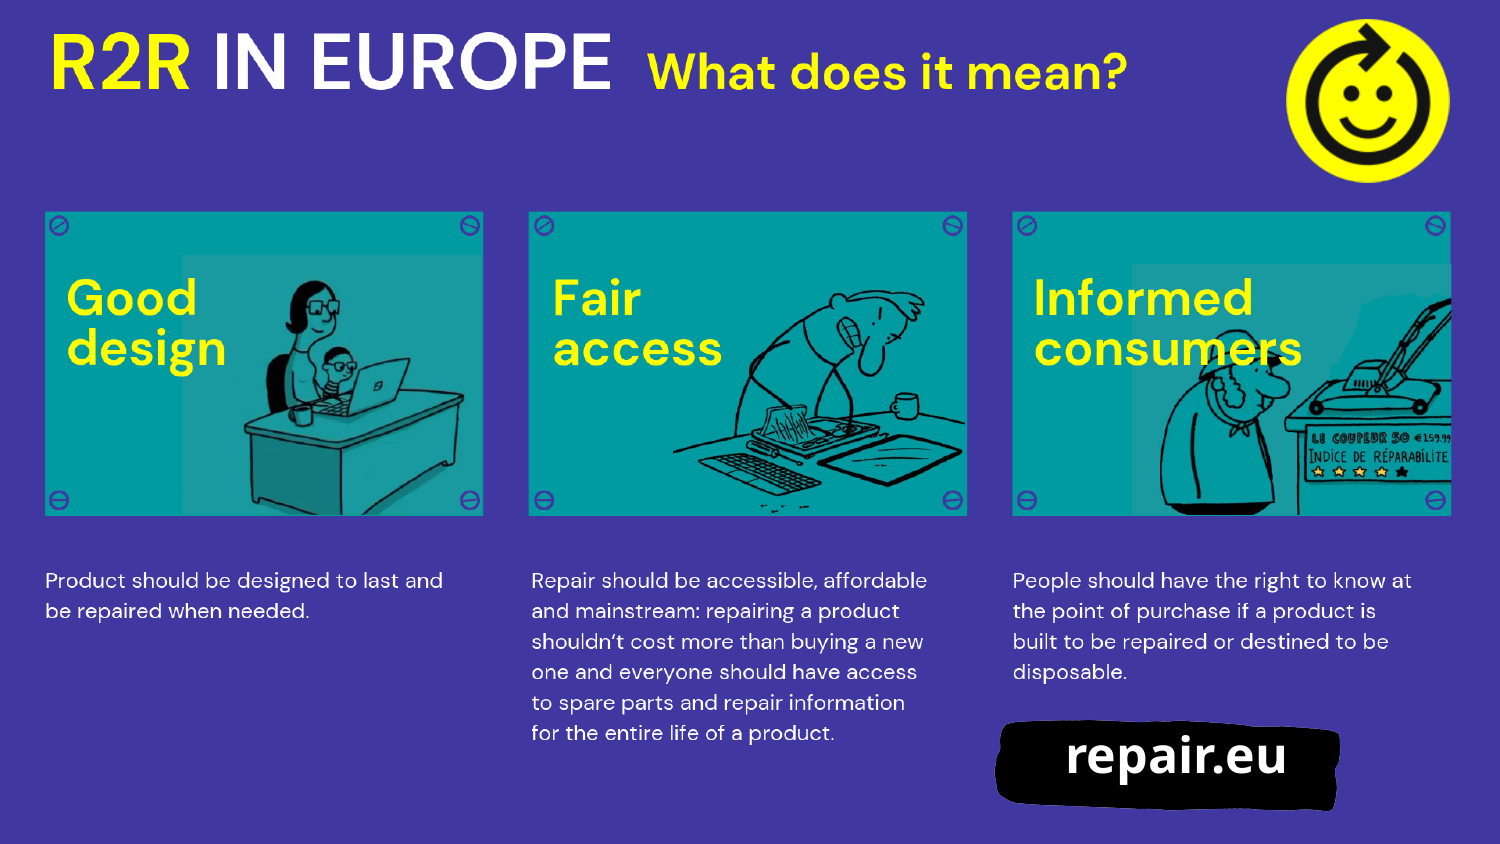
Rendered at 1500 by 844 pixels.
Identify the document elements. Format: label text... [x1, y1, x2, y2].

text_box repair.eu [1050, 708, 1500, 799]
picture [0, 0, 1500, 844]
